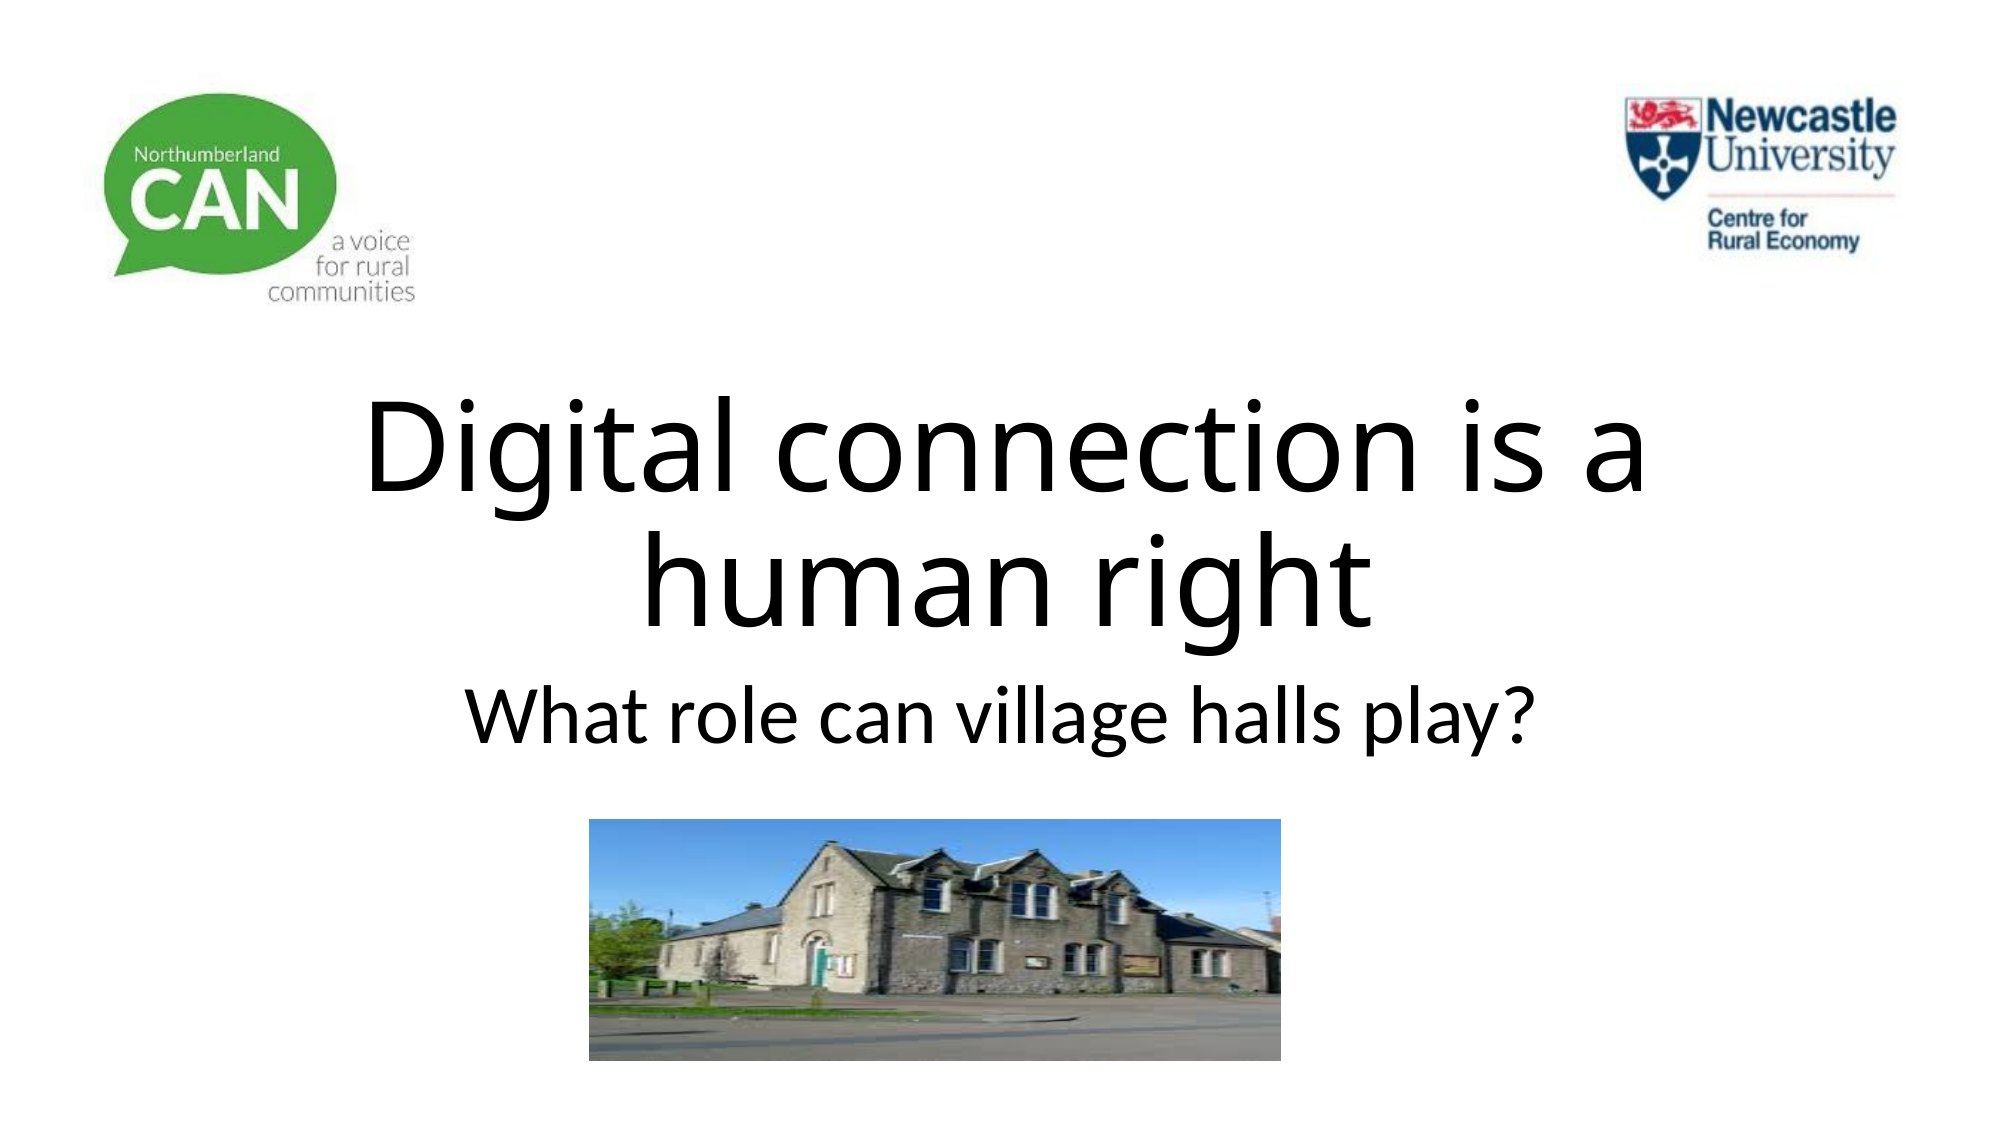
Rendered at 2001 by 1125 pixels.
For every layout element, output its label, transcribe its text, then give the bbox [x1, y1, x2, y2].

picture [1616, 83, 1921, 275]
picture [39, 47, 466, 334]
picture [589, 819, 1281, 1061]
subtitle What role can village halls play? [252, 664, 1753, 867]
title Digital connection is a human right [256, 253, 1757, 661]
